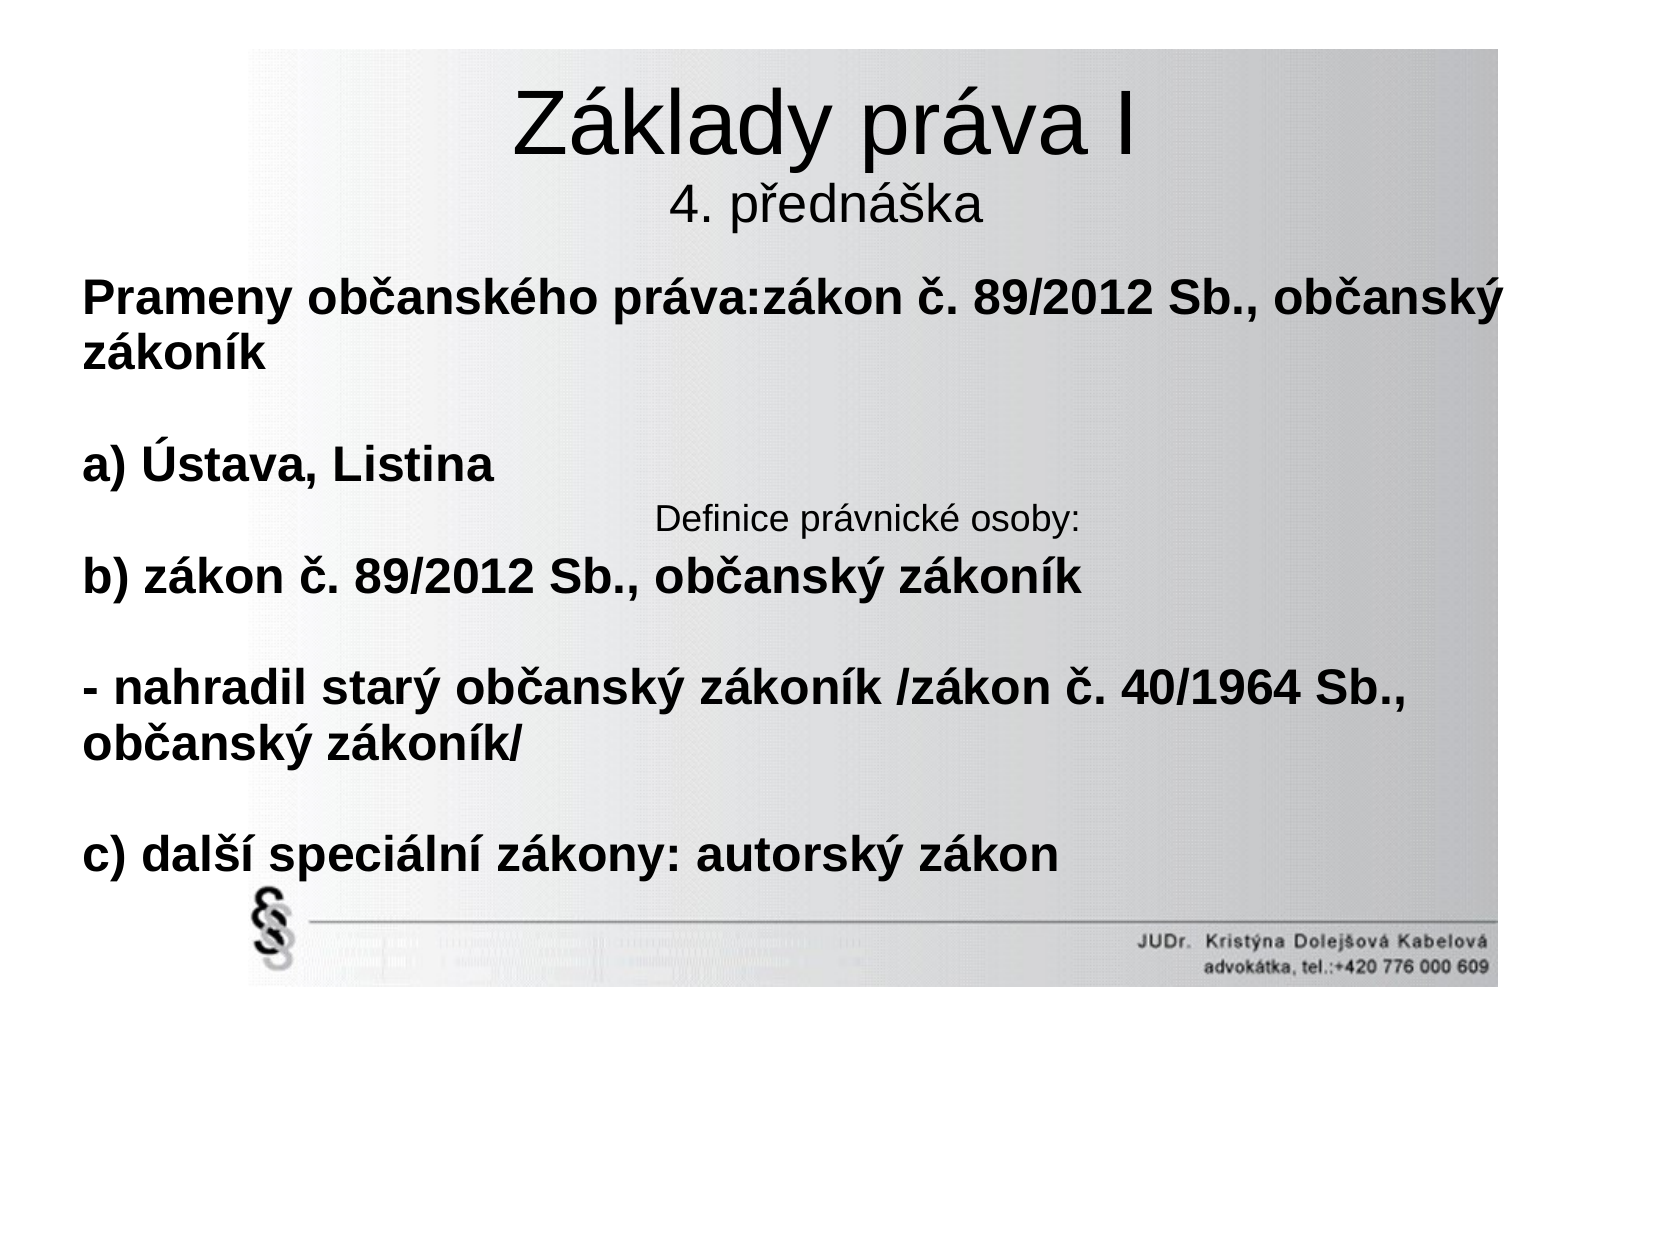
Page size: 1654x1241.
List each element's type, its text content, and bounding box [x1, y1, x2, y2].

subtitle Prameny občanského práva:zákon č. 89/2012 Sb., občanský zákoník a) Ústava, Listina b) zákon č. 89/2012 Sb., občanský zákoník - nahradil starý občanský zákoník /zákon č. 40/1964 Sb., občanský zákoník/ c) další speciální zákony: autorský zákon [82, 0, 1571, 1241]
